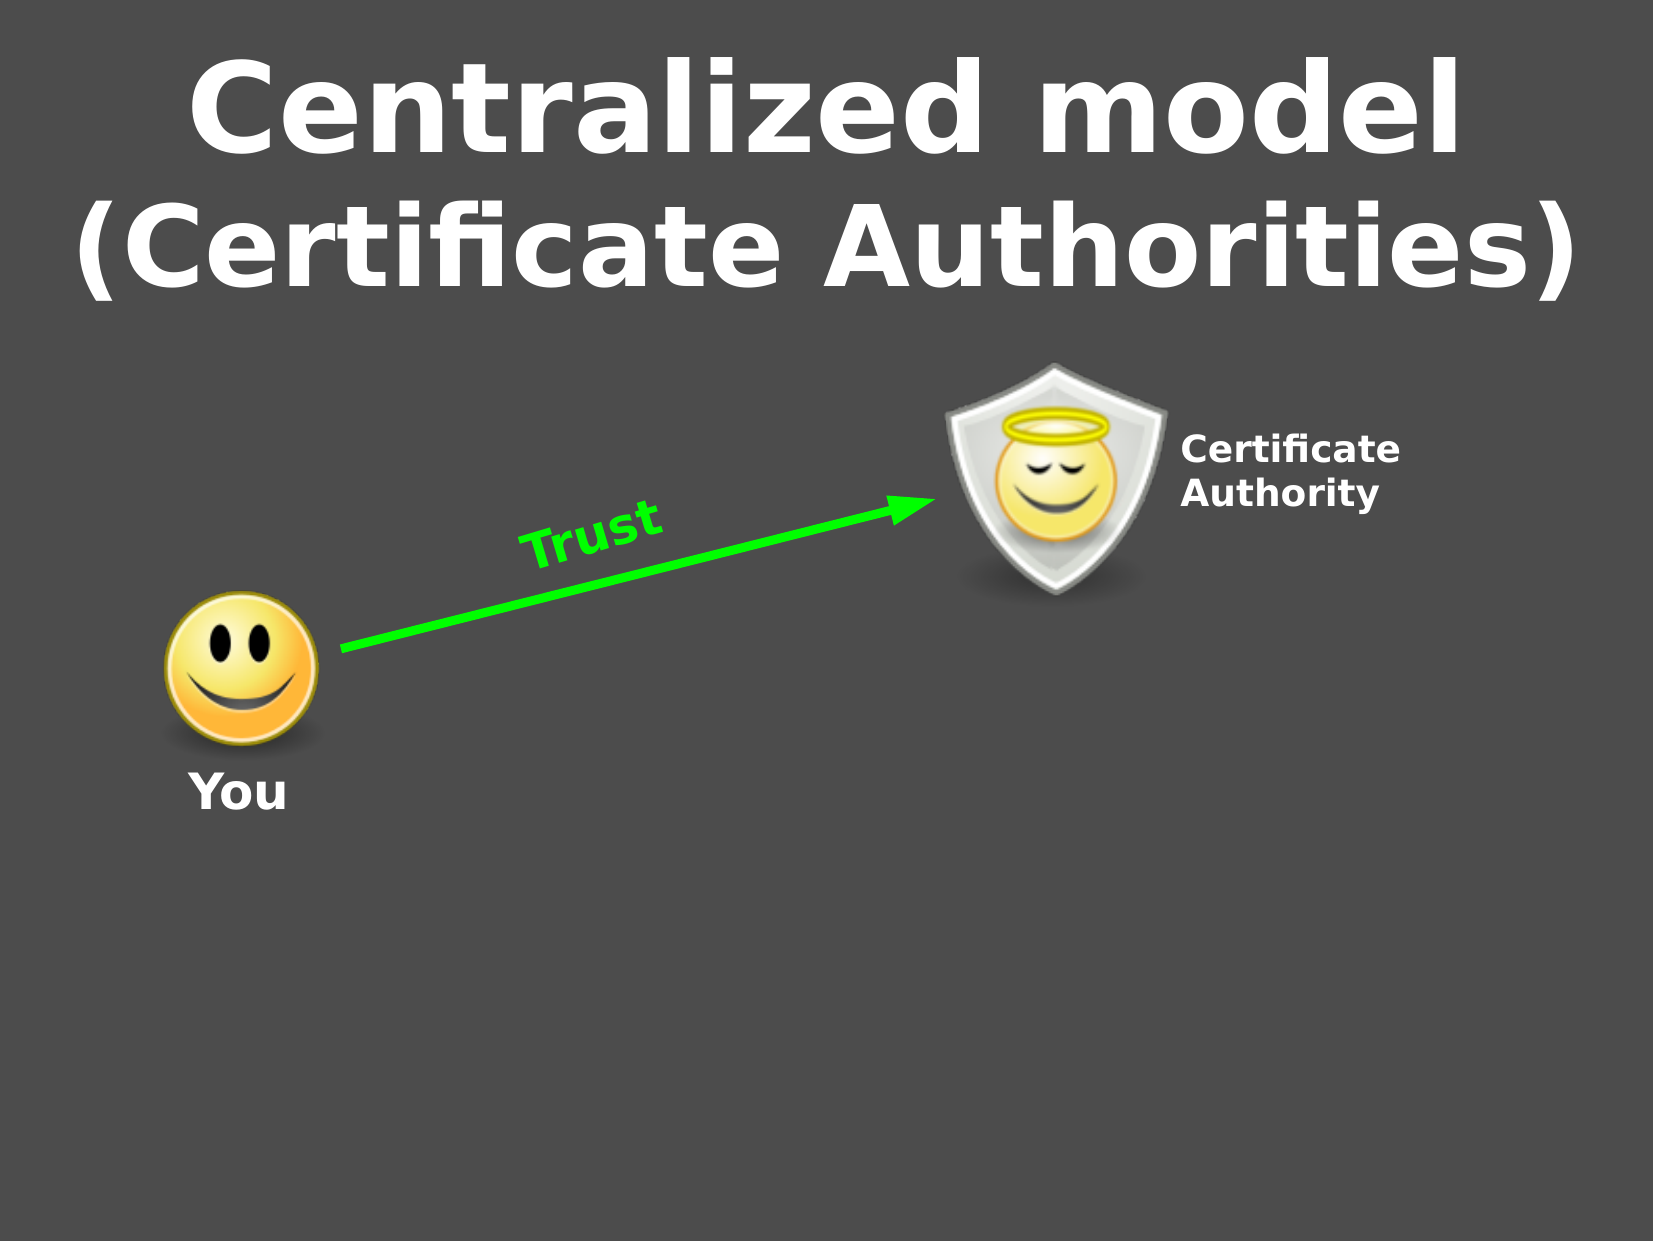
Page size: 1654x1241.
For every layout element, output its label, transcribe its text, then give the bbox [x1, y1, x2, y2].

picture [140, 572, 341, 773]
text_box You [173, 755, 305, 830]
text_box Centralized model (Certificate Authorities) [39, 28, 1615, 321]
text_box Trust [498, 475, 685, 596]
picture [923, 346, 1191, 613]
text_box Certificate Authority [1165, 420, 1417, 523]
